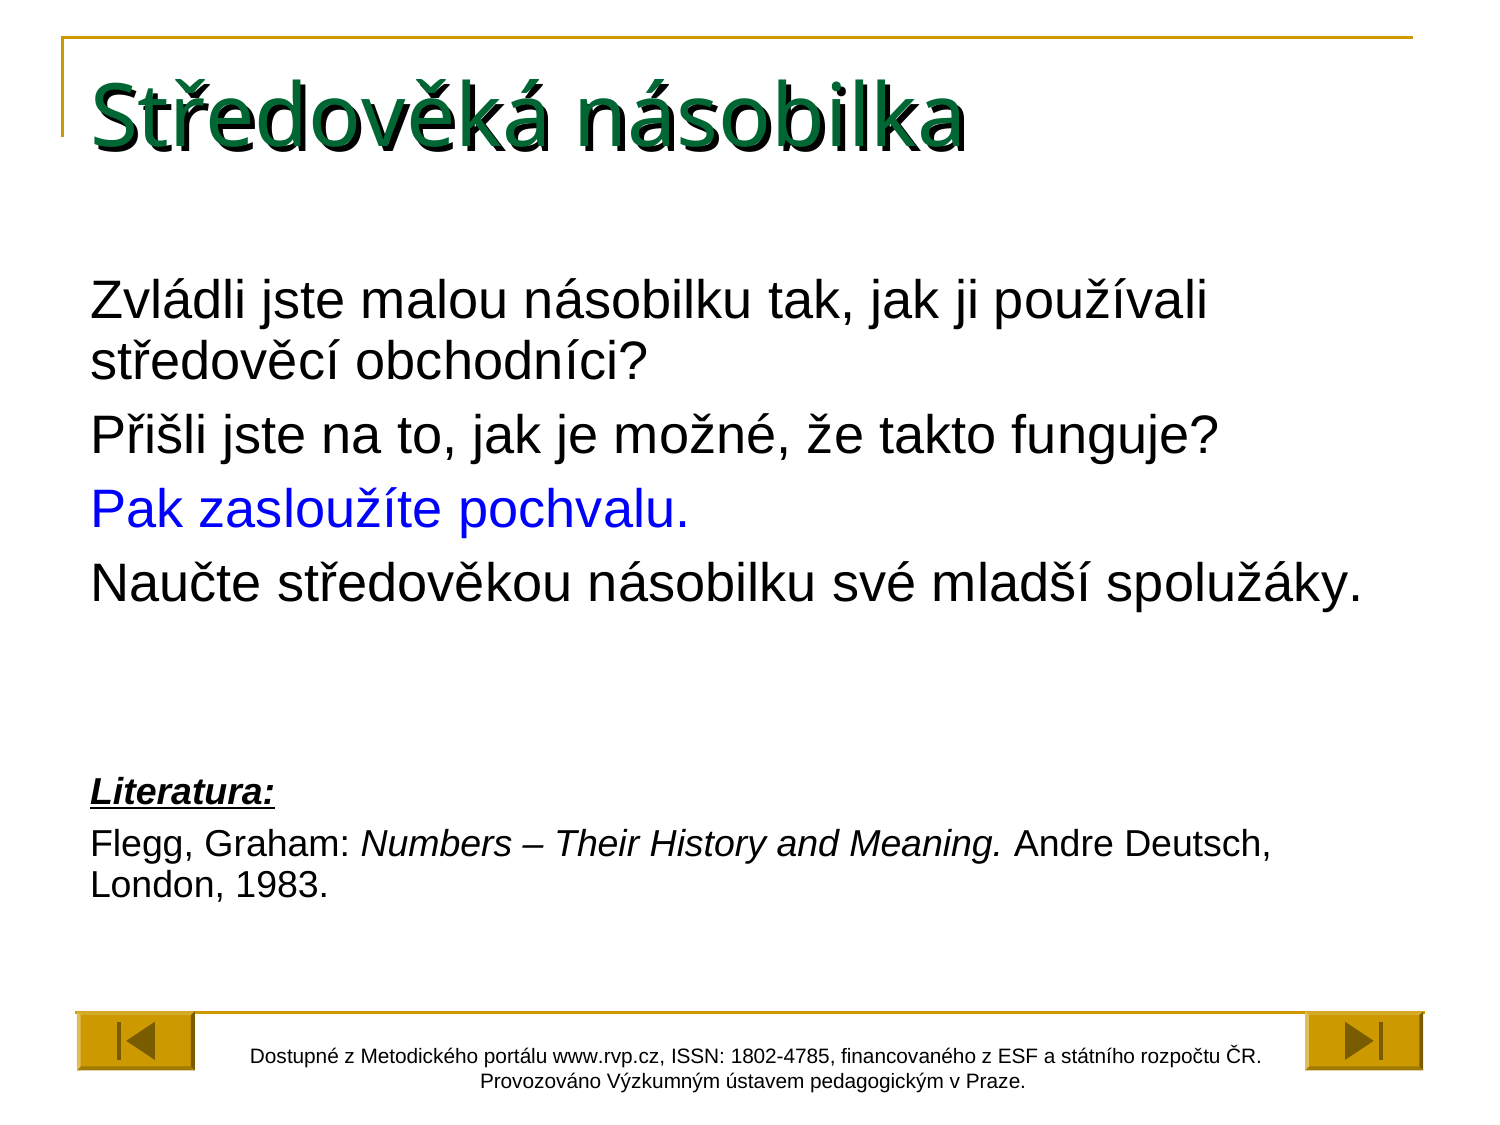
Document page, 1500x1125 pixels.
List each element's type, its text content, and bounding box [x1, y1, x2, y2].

title Středověká násobilka [75, 45, 1426, 233]
list Zvládli jste malou násobilku tak, jak ji používali středověcí obchodníci? Přišli jste na to, jak je možné, že takto funguje? Pak zasloužíte pochvalu. Naučte středověkou násobilku své mladší spolužáky. Literatura: Flegg, Graham: Numbers – Their History and Meaning. Andre Deutsch, London, 1983. [74, 262, 1412, 1006]
text_box [78, 1011, 195, 1071]
text_box [1306, 1011, 1424, 1071]
